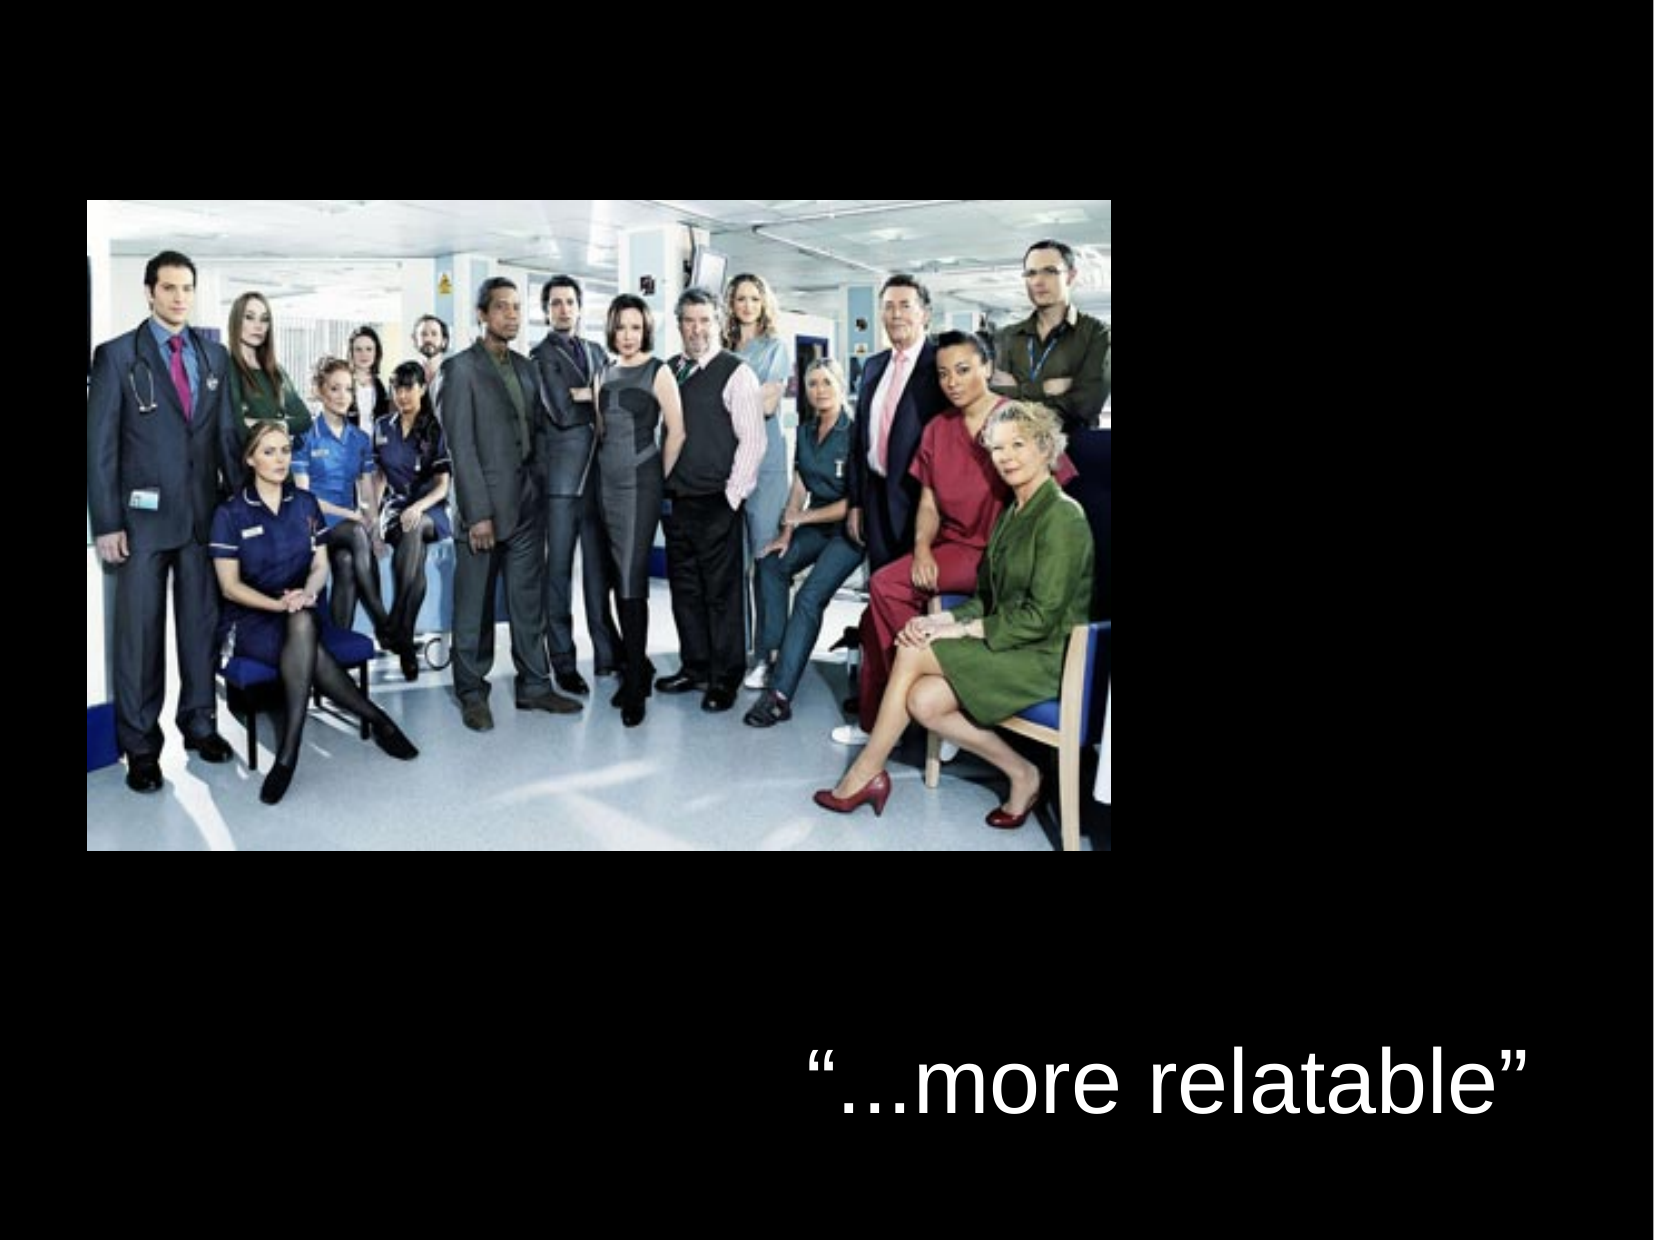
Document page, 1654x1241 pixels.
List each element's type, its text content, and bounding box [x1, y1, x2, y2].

picture [87, 200, 1111, 851]
title “...more relatable” [425, 980, 1654, 1186]
